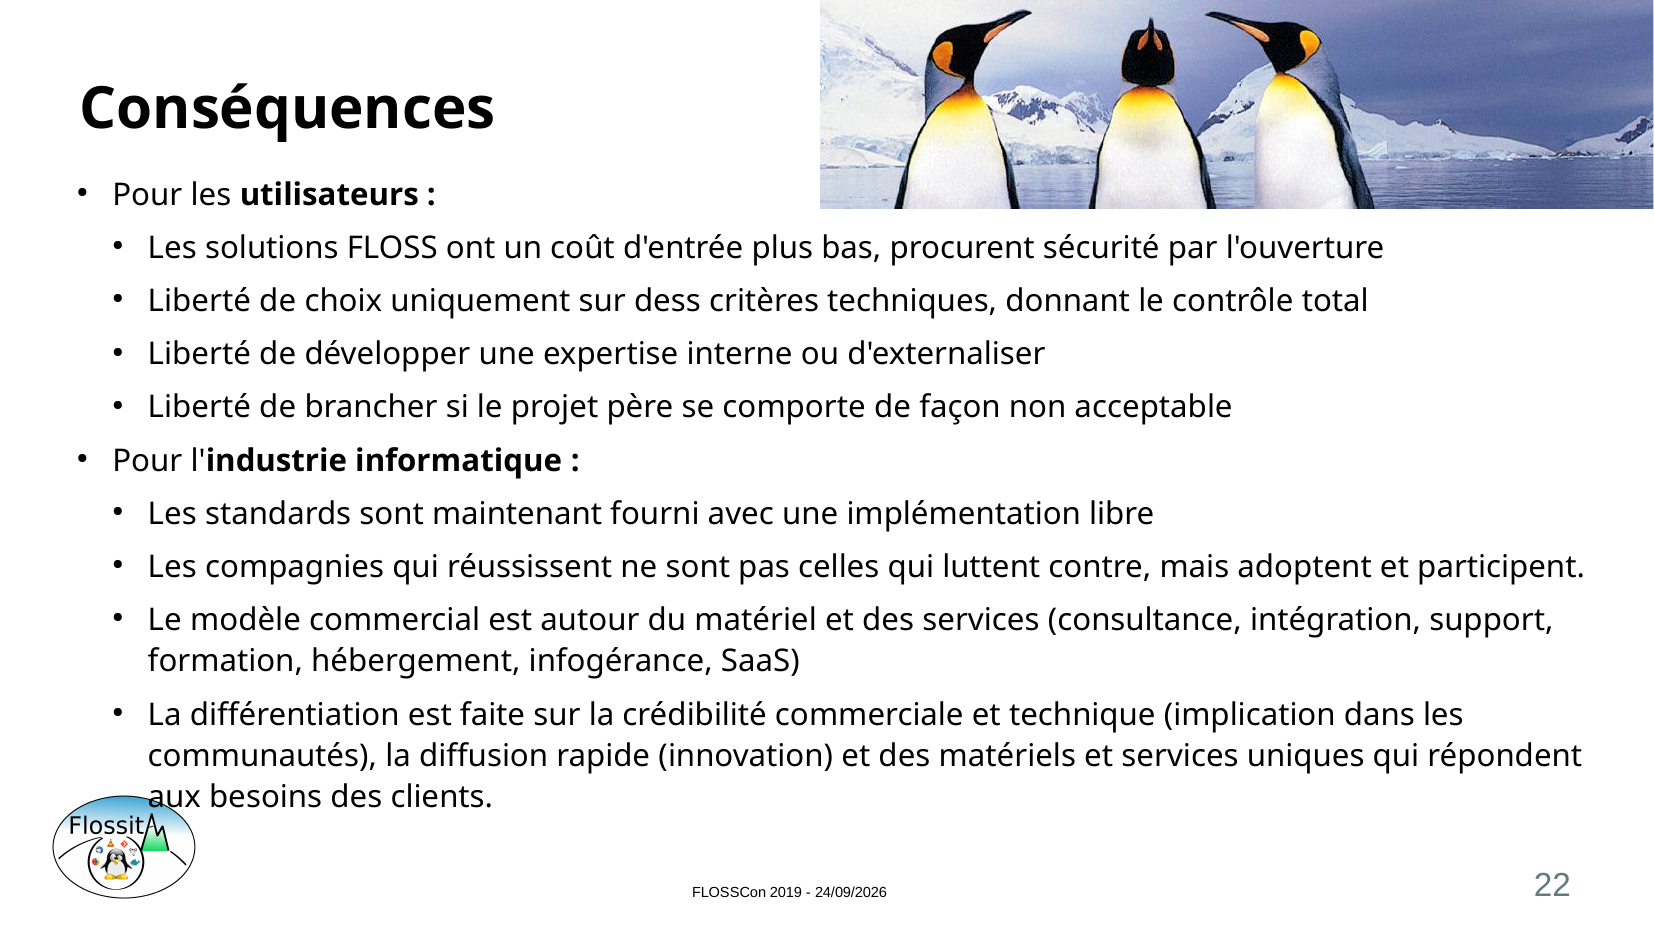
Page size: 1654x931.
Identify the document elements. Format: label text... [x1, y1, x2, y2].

picture [52, 795, 196, 899]
picture [820, 0, 1654, 209]
text_box Pour les utilisateurs : Les solutions FLOSS ont un coût d'entrée plus bas, procurent sécurité par l'ouverture Liberté de choix uniquement sur dess critères techniques, donnant le contrôle total Liberté de développer une expertise interne ou d'externaliser Liberté de brancher si le projet père se comporte de façon non acceptable Pour l'industrie informatique : Les standards sont maintenant fourni avec une implémentation libre Les compagnies qui réussissent ne sont pas celles qui luttent contre, mais adoptent et participent. Le modèle commercial est autour du matériel et des services (consultance, intégration, support, formation, hébergement, infogérance, SaaS) La différentiation est faite sur la crédibilité commerciale et technique (implication dans les communautés), la diffusion rapide (innovation) et des matériels et services uniques qui répondent aux besoins des clients. [62, 165, 1628, 892]
text_box Conséquences [65, 70, 820, 150]
